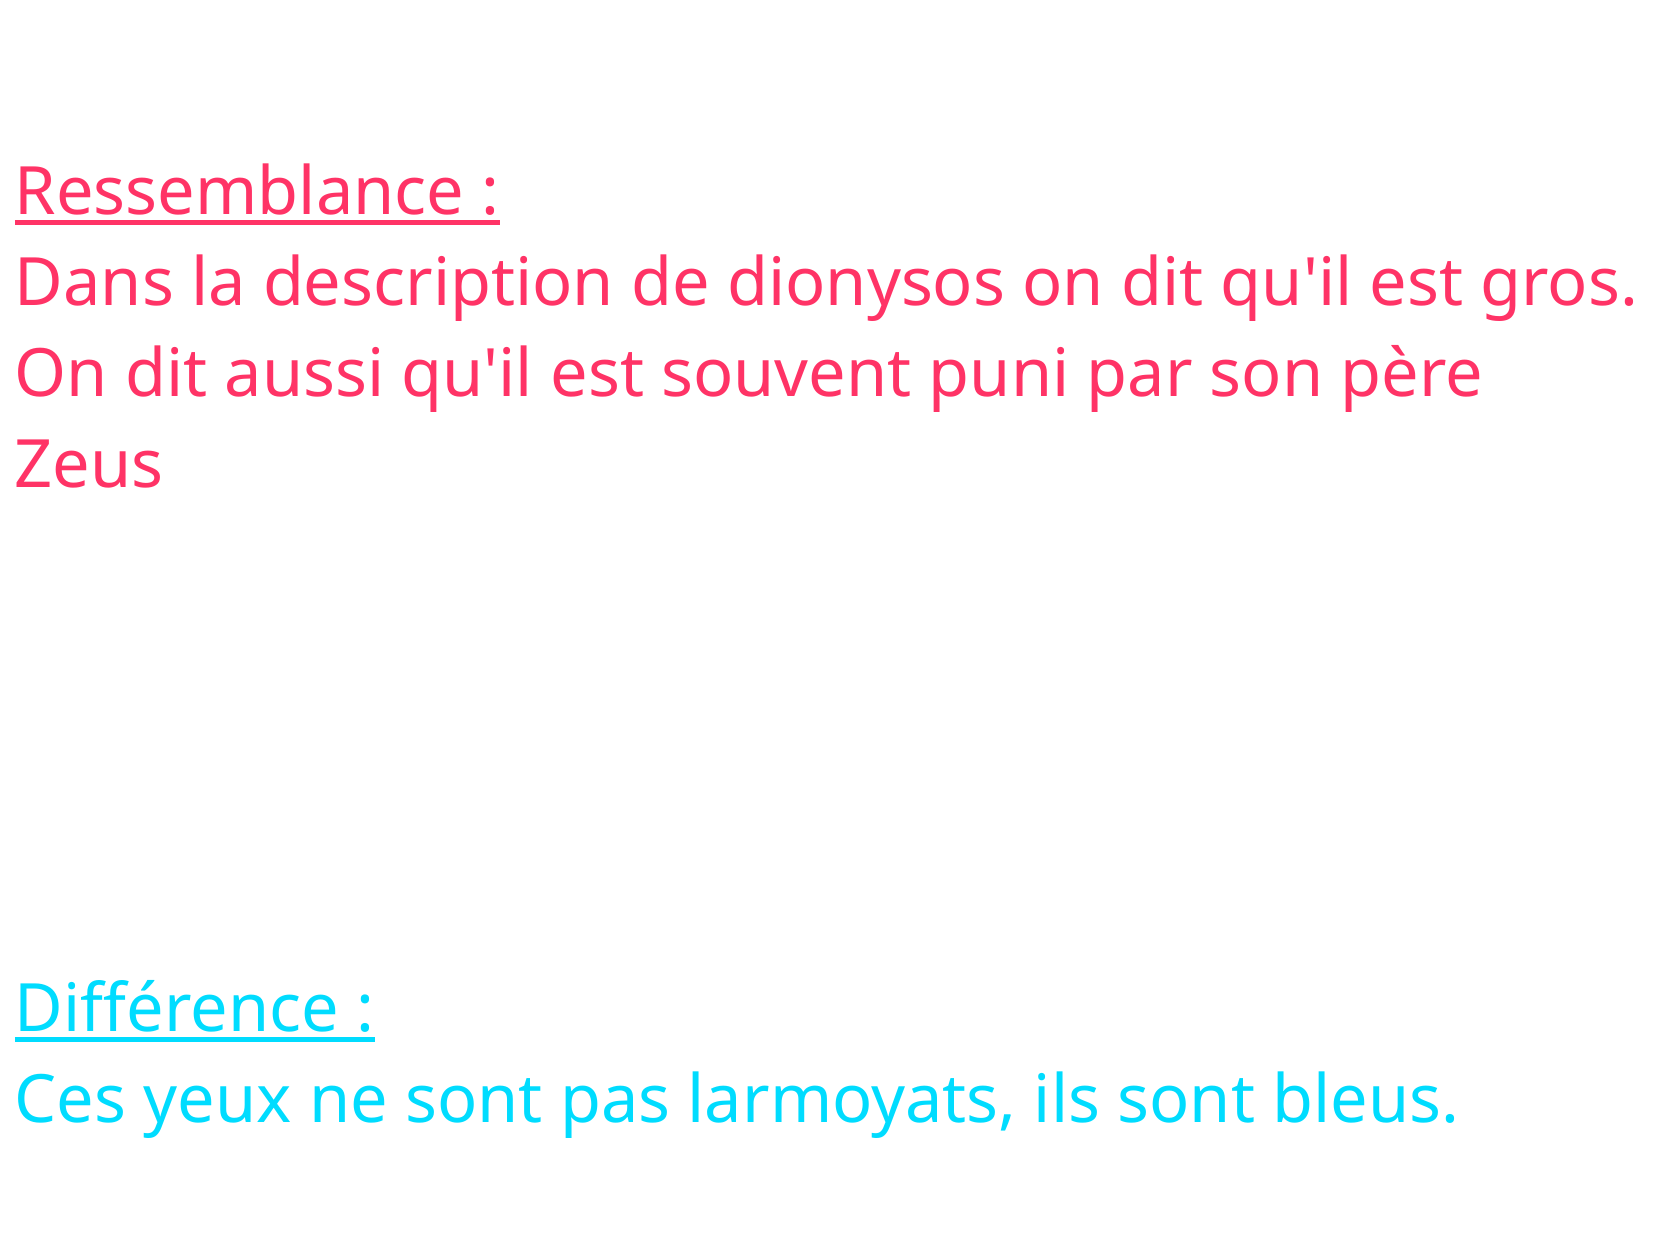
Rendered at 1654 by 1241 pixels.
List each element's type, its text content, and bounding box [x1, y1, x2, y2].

text_box Ressemblance : Dans la description de dionysos on dit qu'il est gros. On dit aussi qu'il est souvent puni par son père Zeus Différence : Ces yeux ne sont pas larmoyats, ils sont bleus. [0, 136, 1654, 881]
